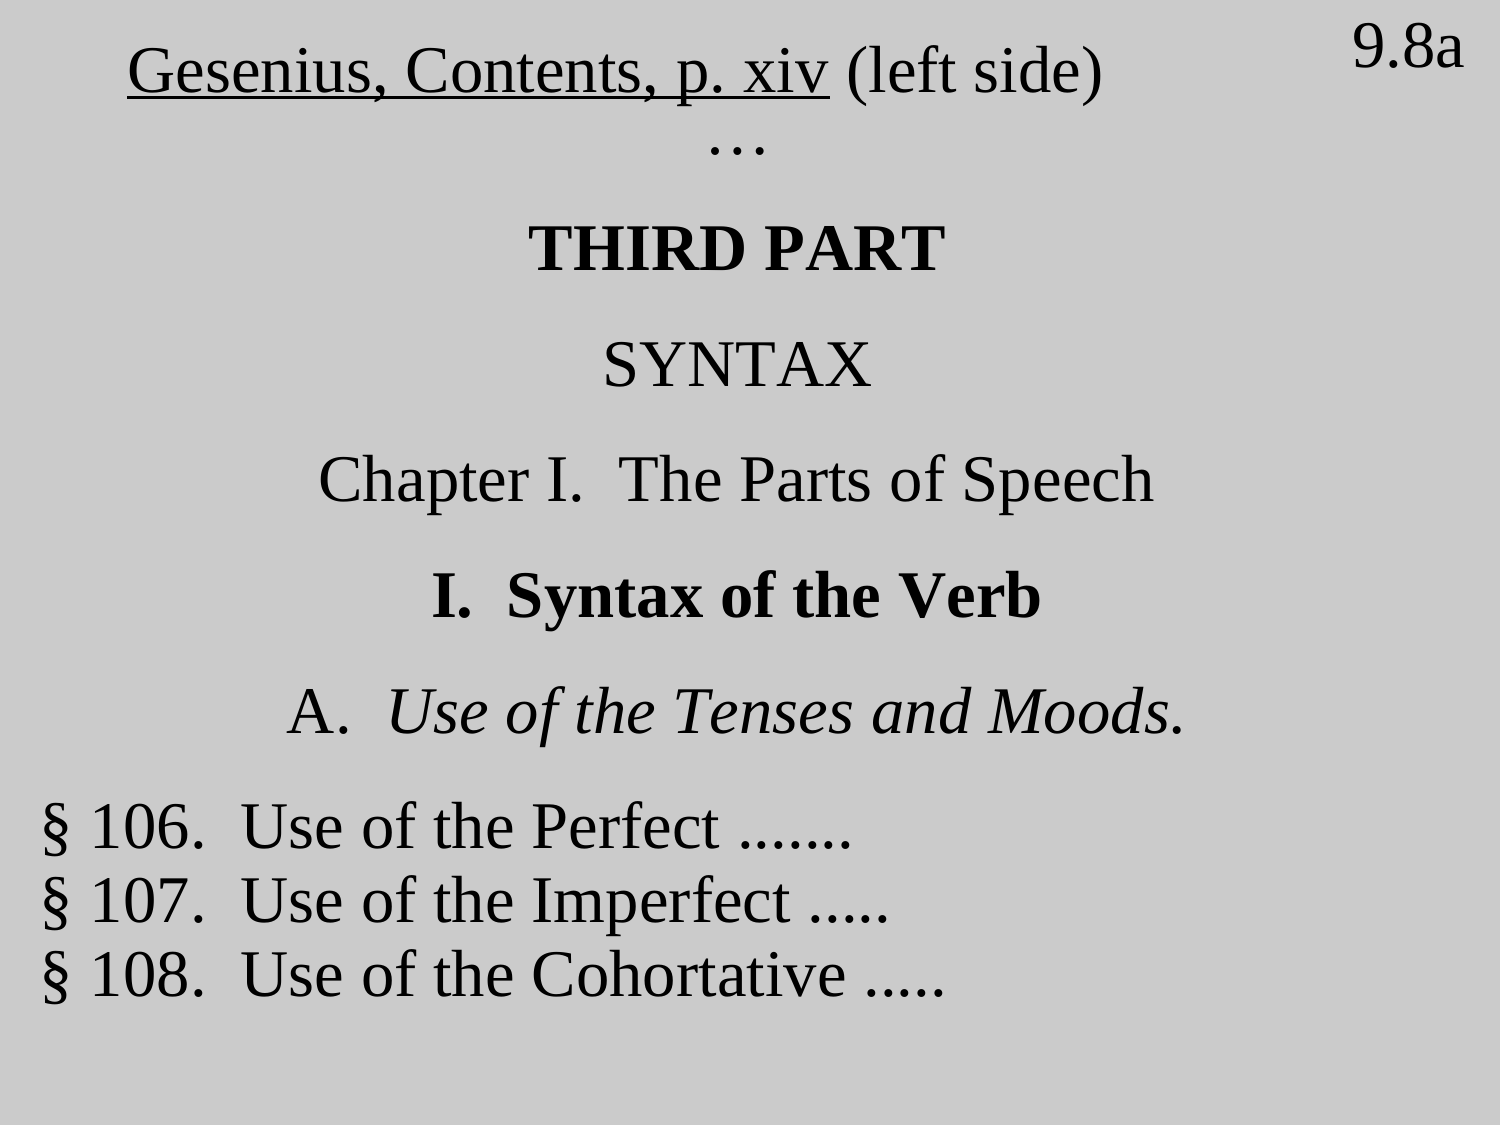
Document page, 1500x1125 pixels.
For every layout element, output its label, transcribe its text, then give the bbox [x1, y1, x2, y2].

text_box Gesenius, Contents, p. xiv (left side) [112, 24, 1238, 87]
text_box 9.8a [1337, 0, 1500, 90]
text_box … THIRD PART SYNTAX Chapter I. The Parts of Speech I. Syntax of the Verb A. Use of the Tenses and Moods. § 106. Use of the Perfect ....... § 107. Use of the Imperfect ..... § 108. Use of the Cohortative ..... [24, 87, 1451, 1020]
